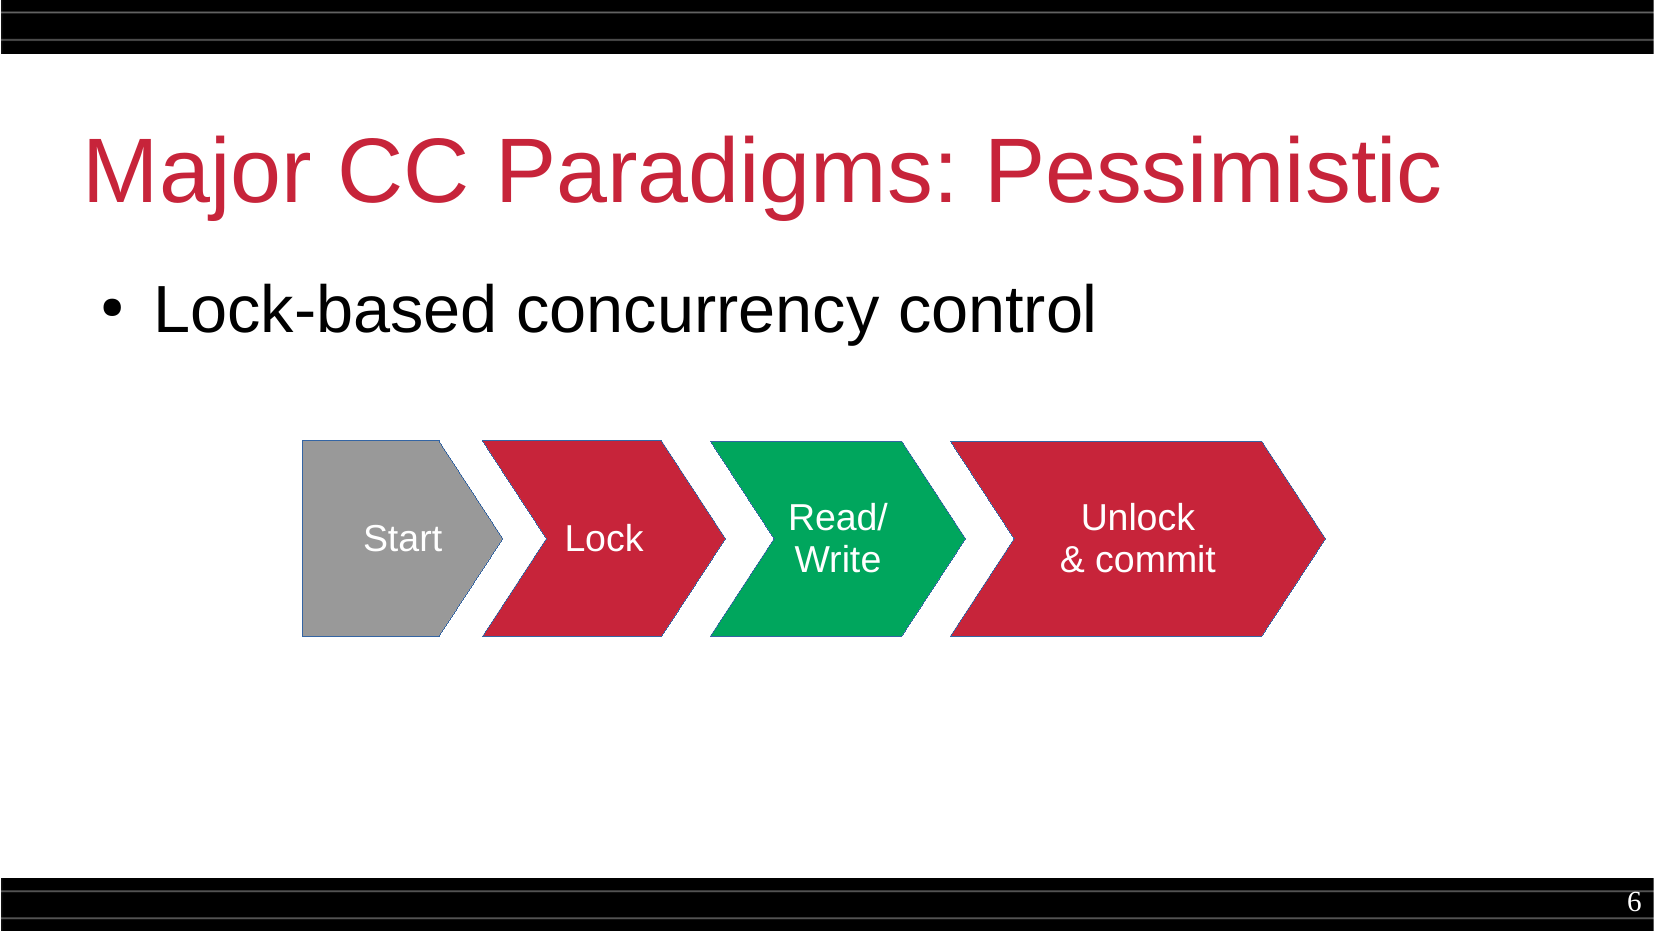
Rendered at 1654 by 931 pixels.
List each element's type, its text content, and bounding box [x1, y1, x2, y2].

text_box Lock [482, 440, 726, 637]
text_box Read/ Write [710, 441, 966, 637]
picture [1, 878, 1654, 931]
text_box Start [302, 440, 503, 637]
list Lock-based concurrency control [82, 271, 1571, 758]
picture [1, 0, 1654, 54]
title Major CC Paradigms: Pessimistic [82, 92, 1571, 249]
text_box Unlock & commit [950, 441, 1326, 637]
